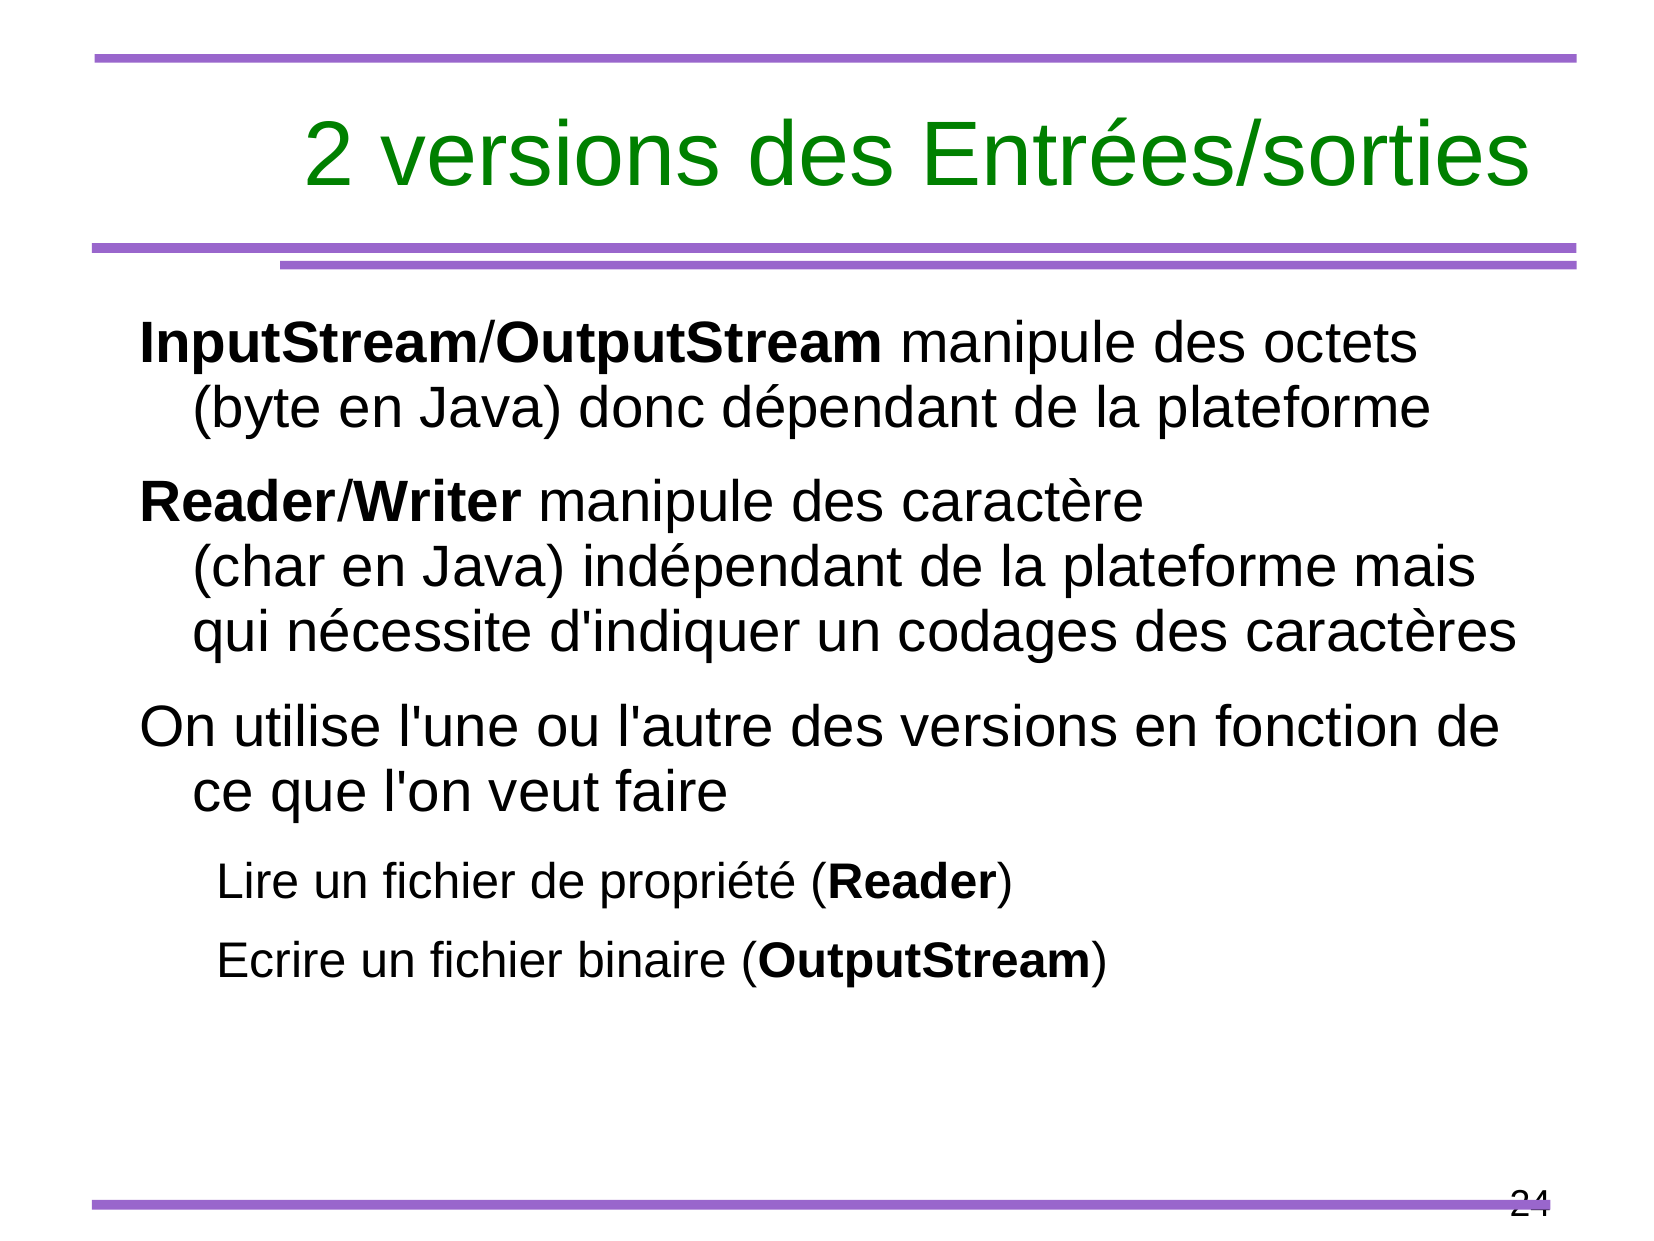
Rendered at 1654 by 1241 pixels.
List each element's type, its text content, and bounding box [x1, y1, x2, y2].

title 2 versions des Entrées/sorties [121, 49, 1534, 257]
list InputStream/OutputStream manipule des octets (byte en Java) donc dépendant de la plateforme Reader/Writer manipule des caractère (char en Java) indépendant de la plateforme mais qui nécessite d'indiquer un codages des caractères On utilise l'une ou l'autre des versions en fonction de ce que l'on veut faire Lire un fichier de propriété (Reader) Ecrire un fichier binaire (OutputStream) [121, 309, 1534, 1182]
